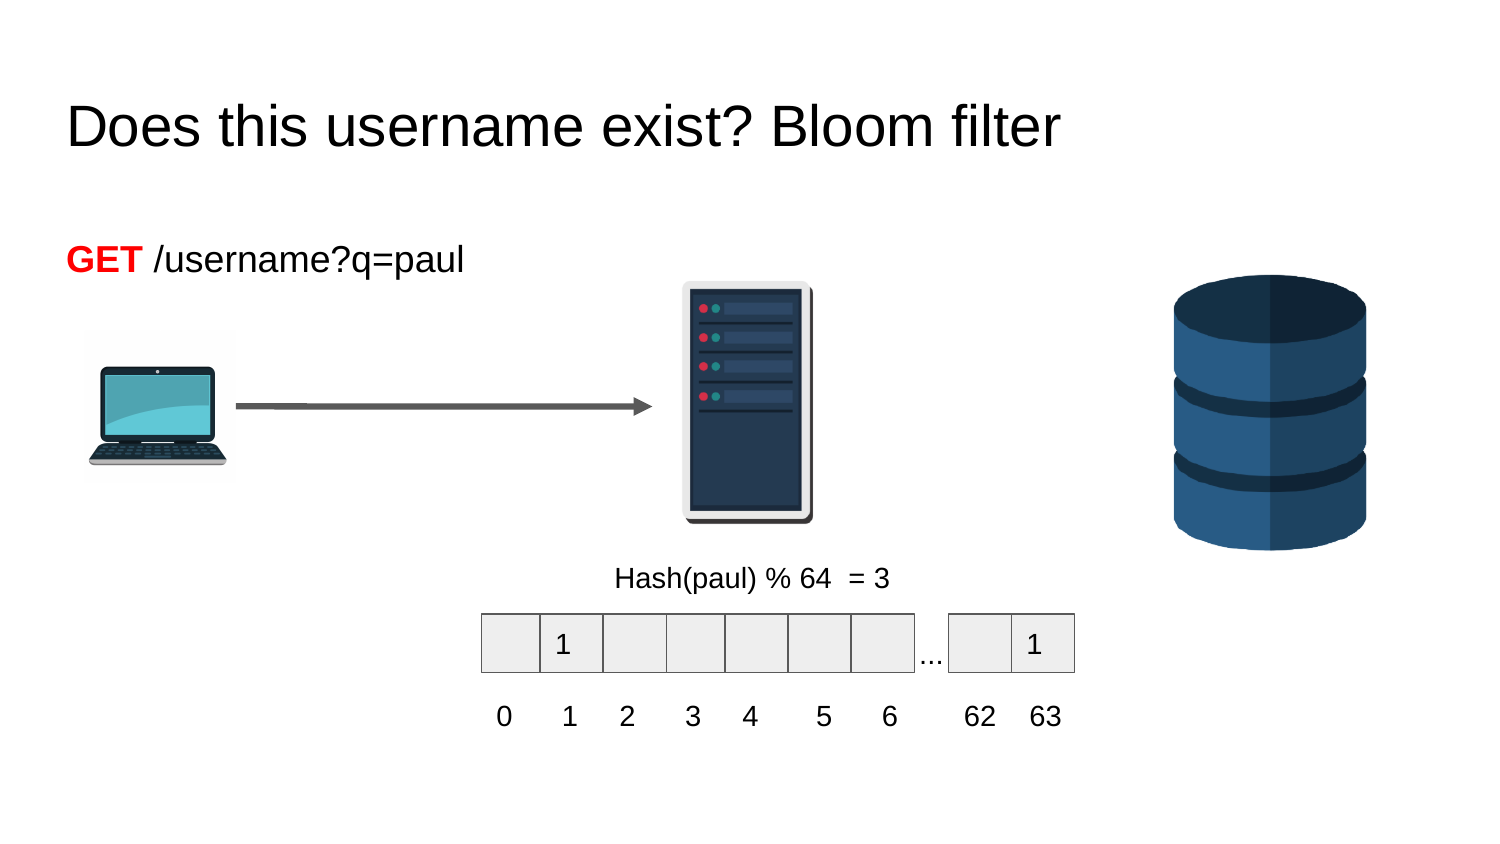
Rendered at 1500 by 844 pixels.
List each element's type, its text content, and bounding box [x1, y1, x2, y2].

text_box GET /username?q=paul [51, 219, 545, 314]
text_box 0 1 2 3 4 5 6 62 63 [473, 682, 1120, 728]
text_box Hash(paul) % 64 = 3 [599, 544, 965, 603]
text_box ... [904, 620, 1002, 667]
text_box [948, 613, 1011, 673]
text_box 1 [540, 613, 603, 673]
text_box 1 [1011, 613, 1075, 673]
picture [84, 330, 236, 483]
picture [652, 250, 848, 544]
title Does this username exist? Bloom filter [51, 72, 1096, 167]
picture [1148, 244, 1397, 568]
text_box [603, 613, 915, 673]
text_box [481, 613, 540, 673]
